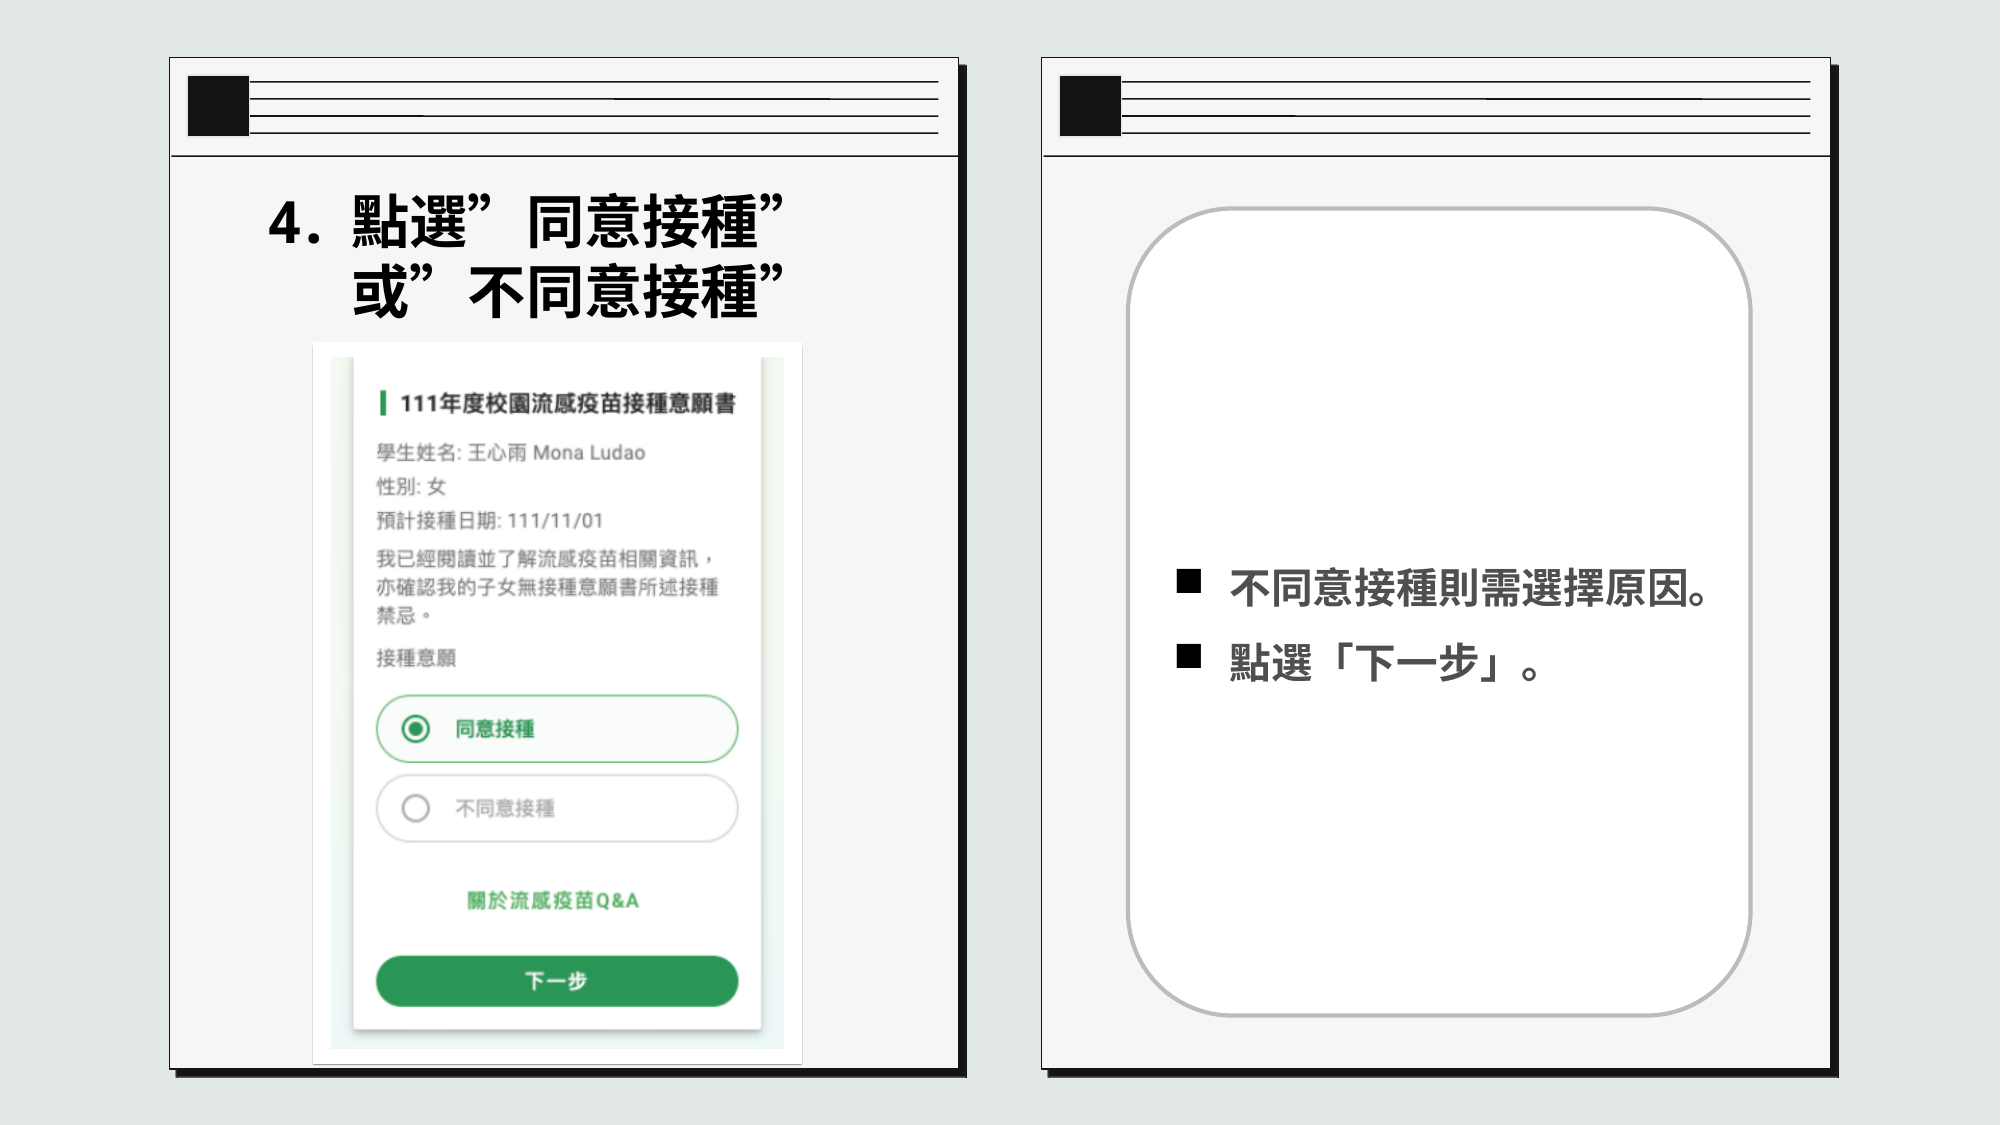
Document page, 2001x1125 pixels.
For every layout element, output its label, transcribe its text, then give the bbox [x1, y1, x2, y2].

picture [327, 356, 788, 1050]
text_box 點選”同意接種”或”不同意接種” [251, 177, 866, 526]
text_box 不同意接種則需選擇原因。 點選「下一步」。 [1127, 208, 1751, 1016]
